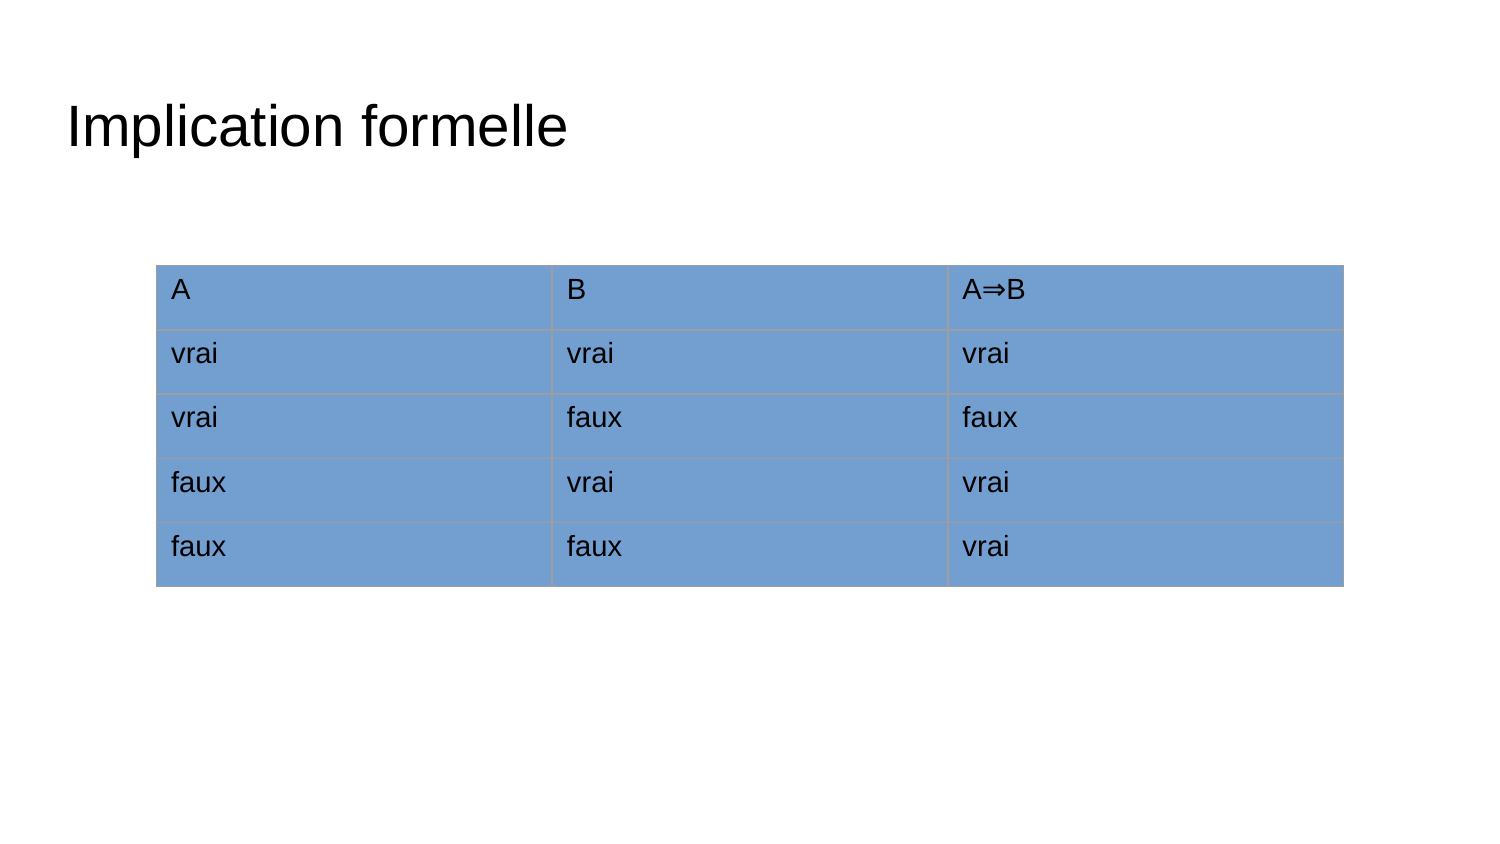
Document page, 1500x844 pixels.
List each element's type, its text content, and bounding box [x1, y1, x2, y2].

table_header B [553, 266, 947, 329]
table_cell vrai [157, 395, 551, 458]
title Implication formelle [51, 72, 1449, 167]
table_header A⇒B [949, 266, 1343, 329]
table_cell faux [157, 459, 551, 522]
table_cell faux [553, 523, 947, 586]
table_cell vrai [949, 459, 1343, 522]
table_cell faux [949, 395, 1343, 458]
table_cell vrai [157, 331, 551, 393]
table_cell faux [157, 523, 551, 586]
table_cell vrai [949, 523, 1343, 586]
table_cell faux [553, 395, 947, 458]
table_cell vrai [553, 459, 947, 522]
table_cell vrai [949, 331, 1343, 393]
table_header A [157, 266, 551, 329]
table_cell vrai [553, 331, 947, 393]
